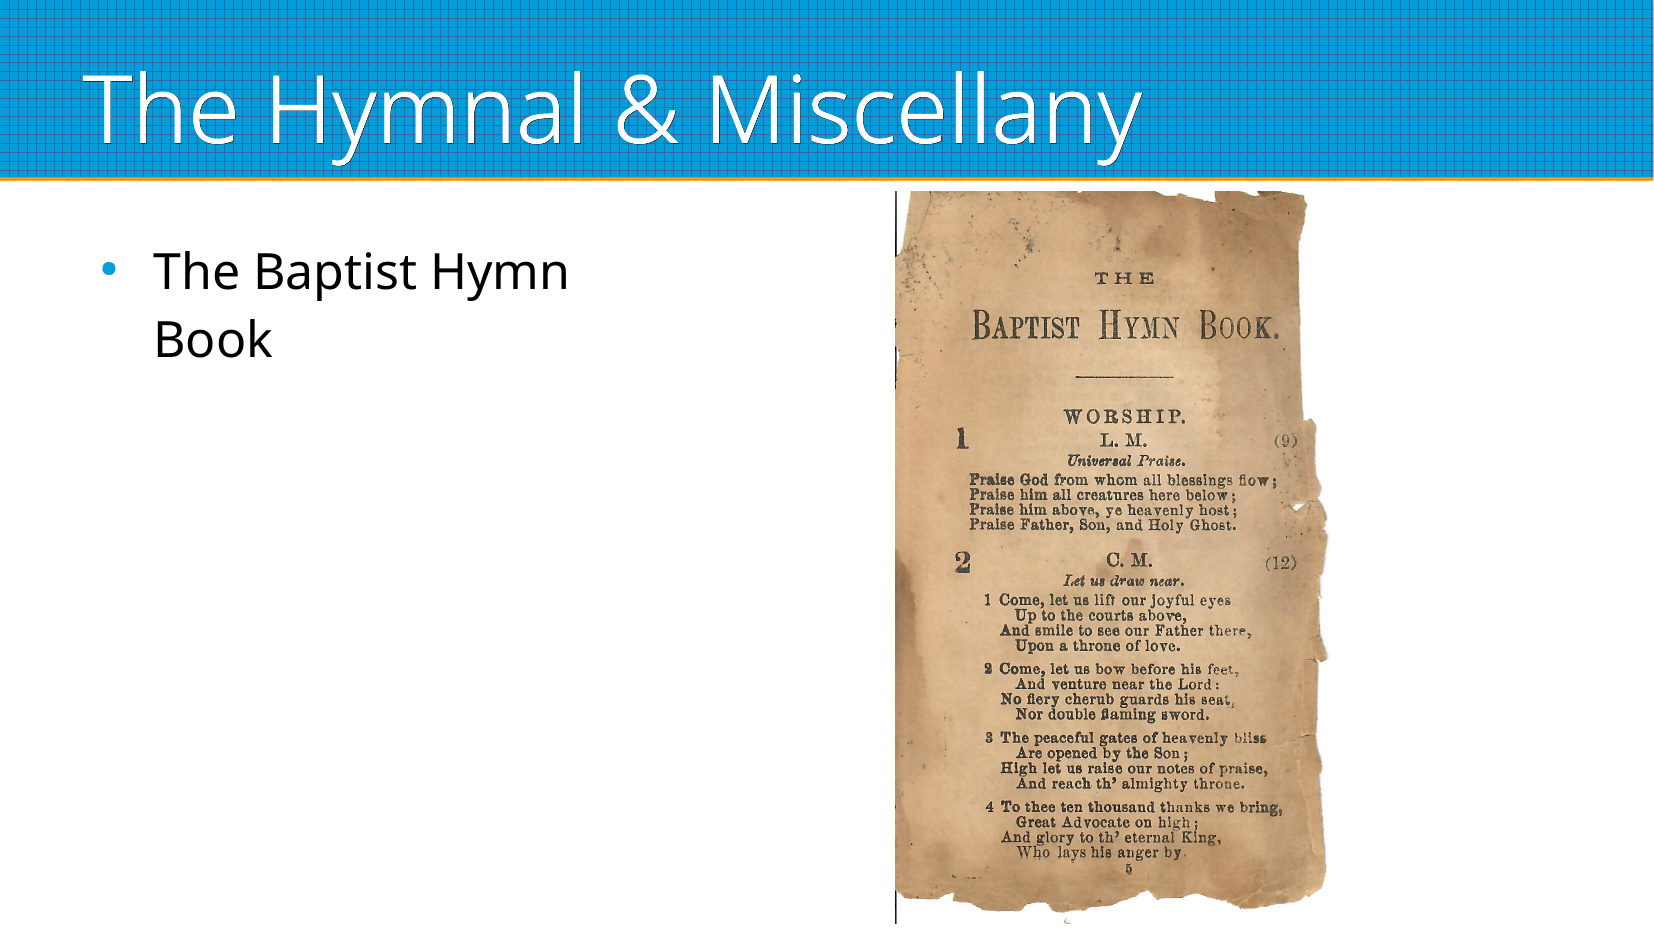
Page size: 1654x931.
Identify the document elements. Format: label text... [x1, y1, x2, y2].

title The Hymnal & Miscellany [82, 14, 1571, 171]
list The Baptist Hymn Book [82, 236, 601, 863]
picture [895, 191, 1334, 924]
